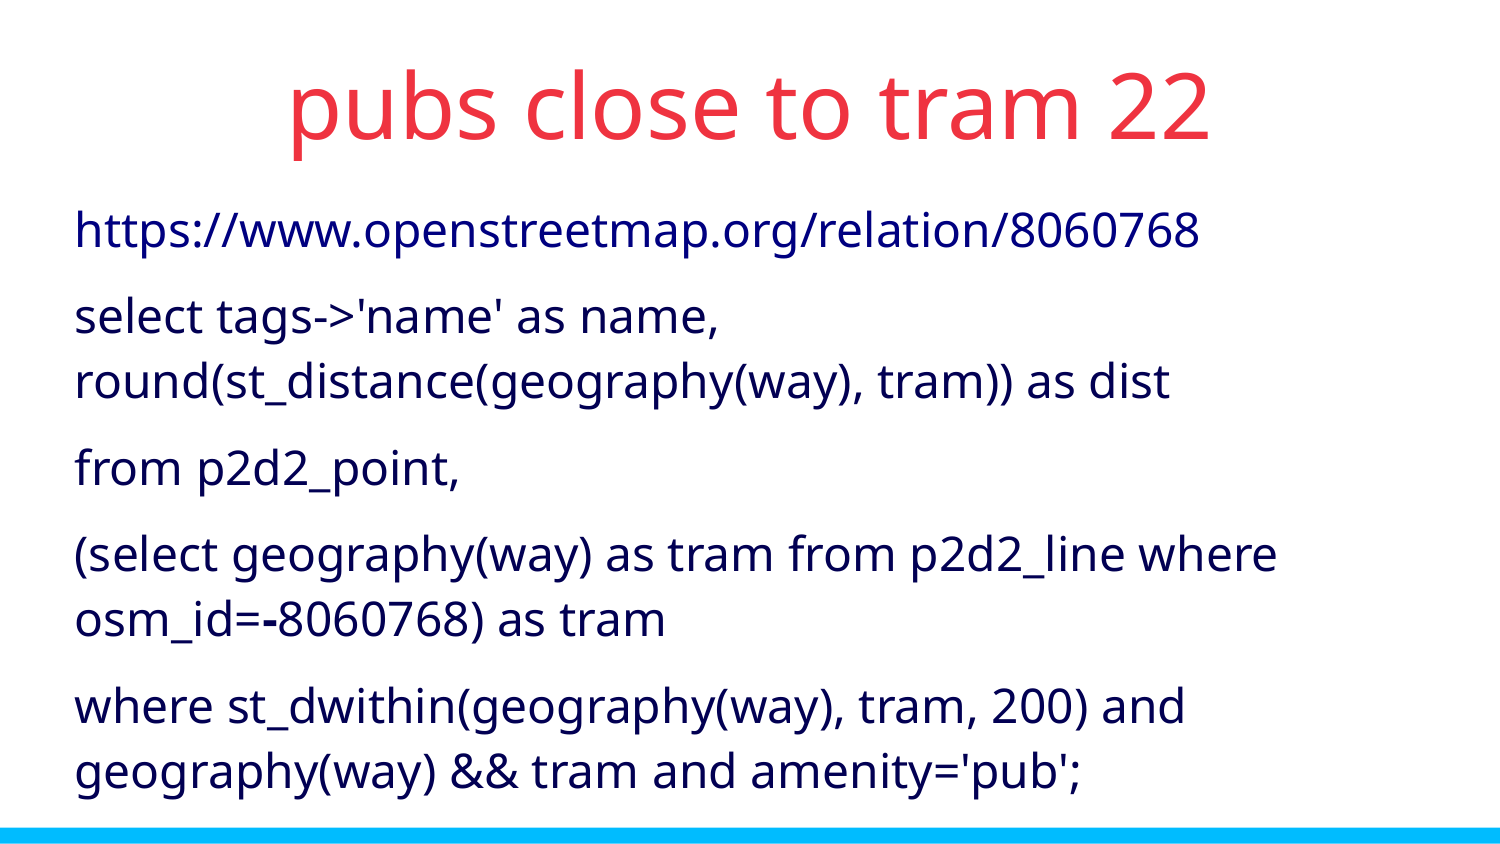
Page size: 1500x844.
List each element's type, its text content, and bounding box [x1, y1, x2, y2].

title pubs close to tram 22 [75, 33, 1425, 175]
list https://www.openstreetmap.org/relation/8060768 select tags->'name' as name, round(st_distance(geography(way), tram)) as dist from p2d2_point, (select geography(way) as tram from p2d2_line where osm_id=-8060768) as tram where st_dwithin(geography(way), tram, 200) and geography(way) && tram and amenity='pub'; [23, 195, 1477, 804]
